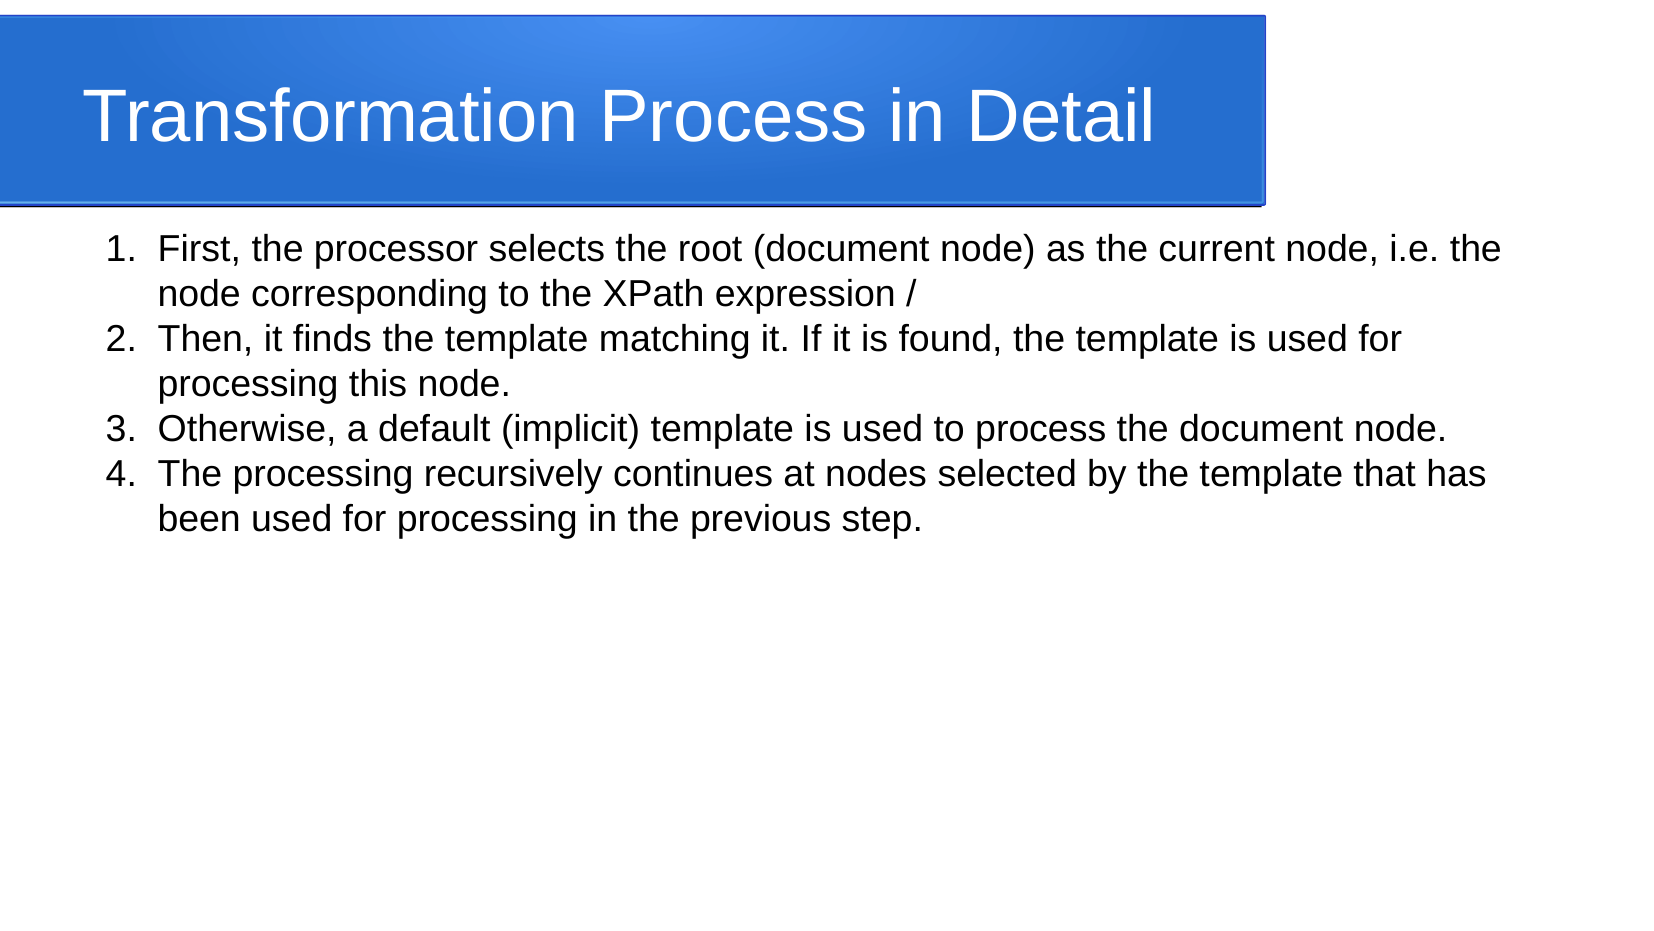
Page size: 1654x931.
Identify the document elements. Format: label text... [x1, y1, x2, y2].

title Transformation Process in Detail [82, 35, 1235, 189]
list First, the processor selects the root (document node) as the current node, i.e. the node corresponding to the XPath expression / Then, it finds the template matching it. If it is found, the template is used for processing this node. Otherwise, a default (implicit) template is used to process the document node. The processing recursively continues at nodes selected by the template that has been used for processing in the previous step. [82, 224, 1571, 764]
picture [0, 13, 1269, 211]
